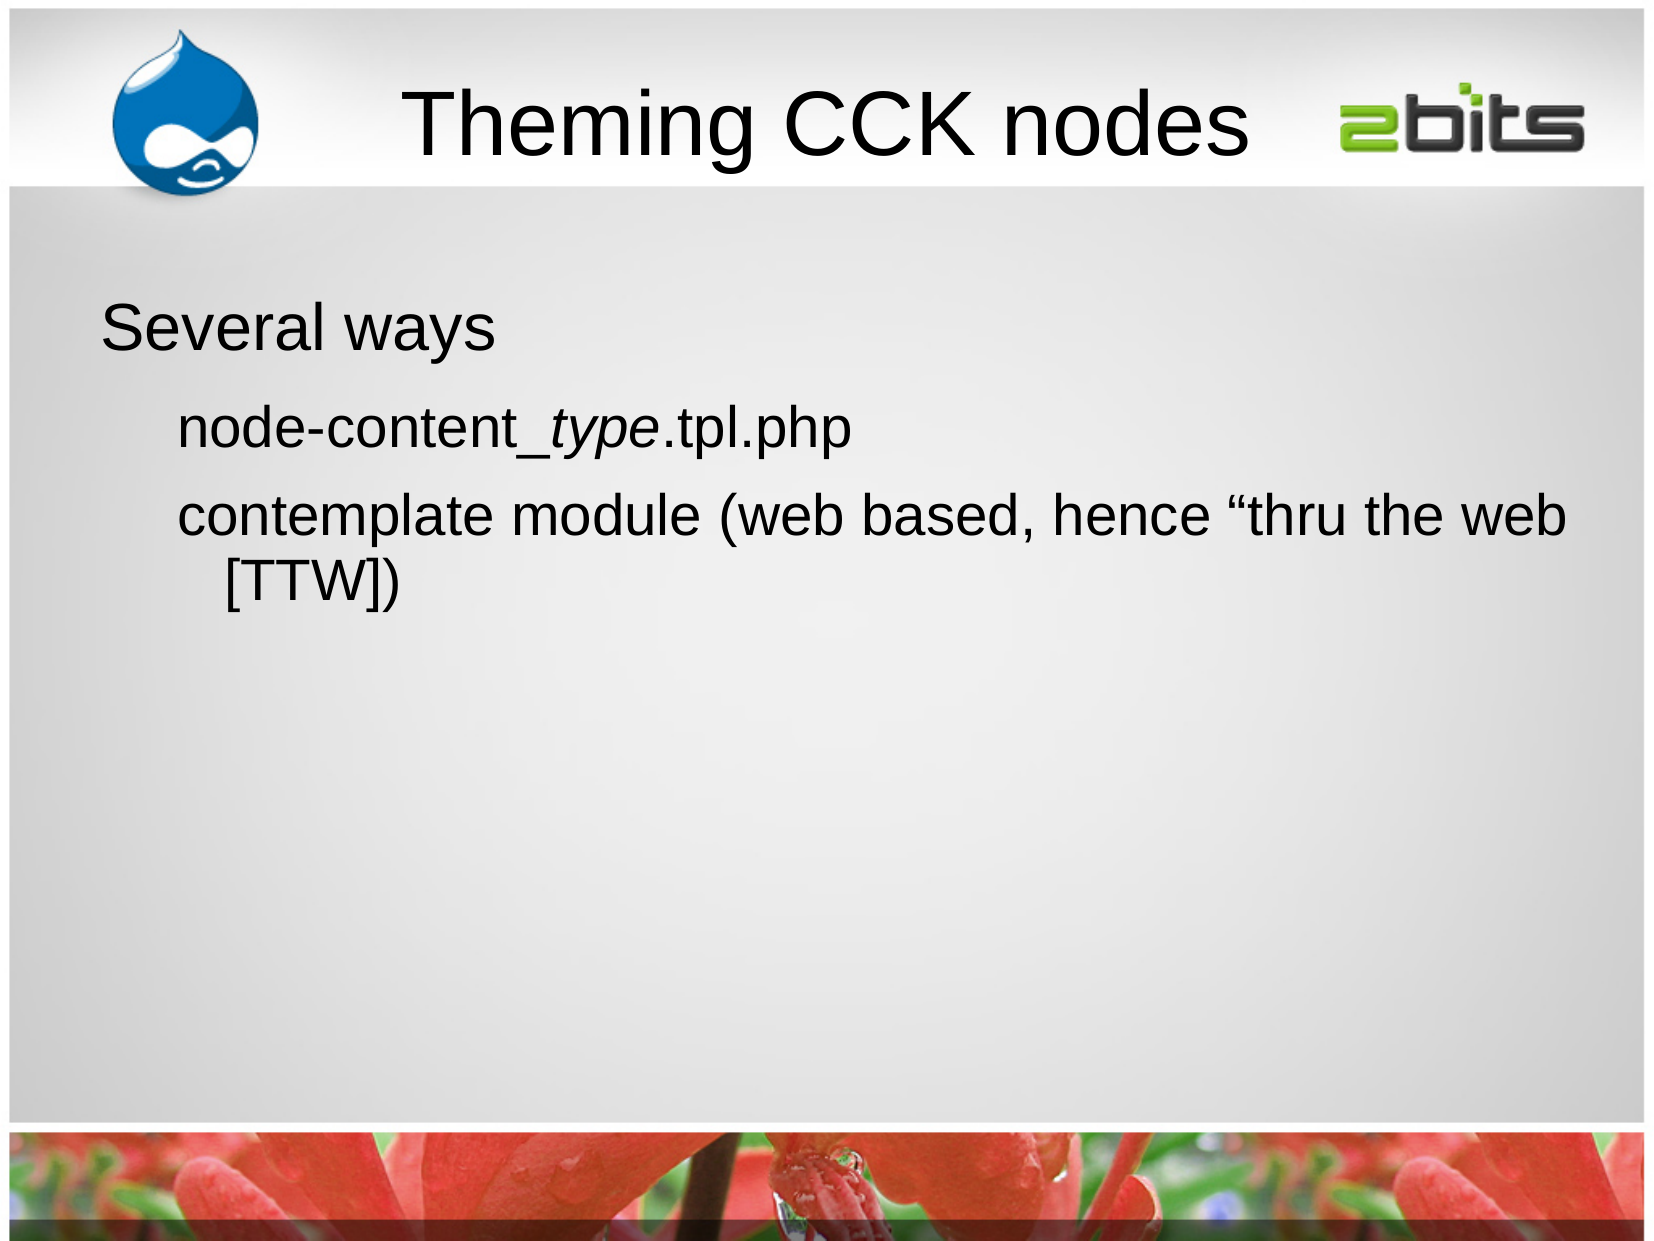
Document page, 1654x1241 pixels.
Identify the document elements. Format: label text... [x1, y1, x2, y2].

list Several ways node-content_type.tpl.php contemplate module (web based, hence “thru the web [TTW]) [82, 290, 1571, 1094]
title Theming CCK nodes [82, 27, 1571, 220]
picture [0, 0, 1654, 1241]
